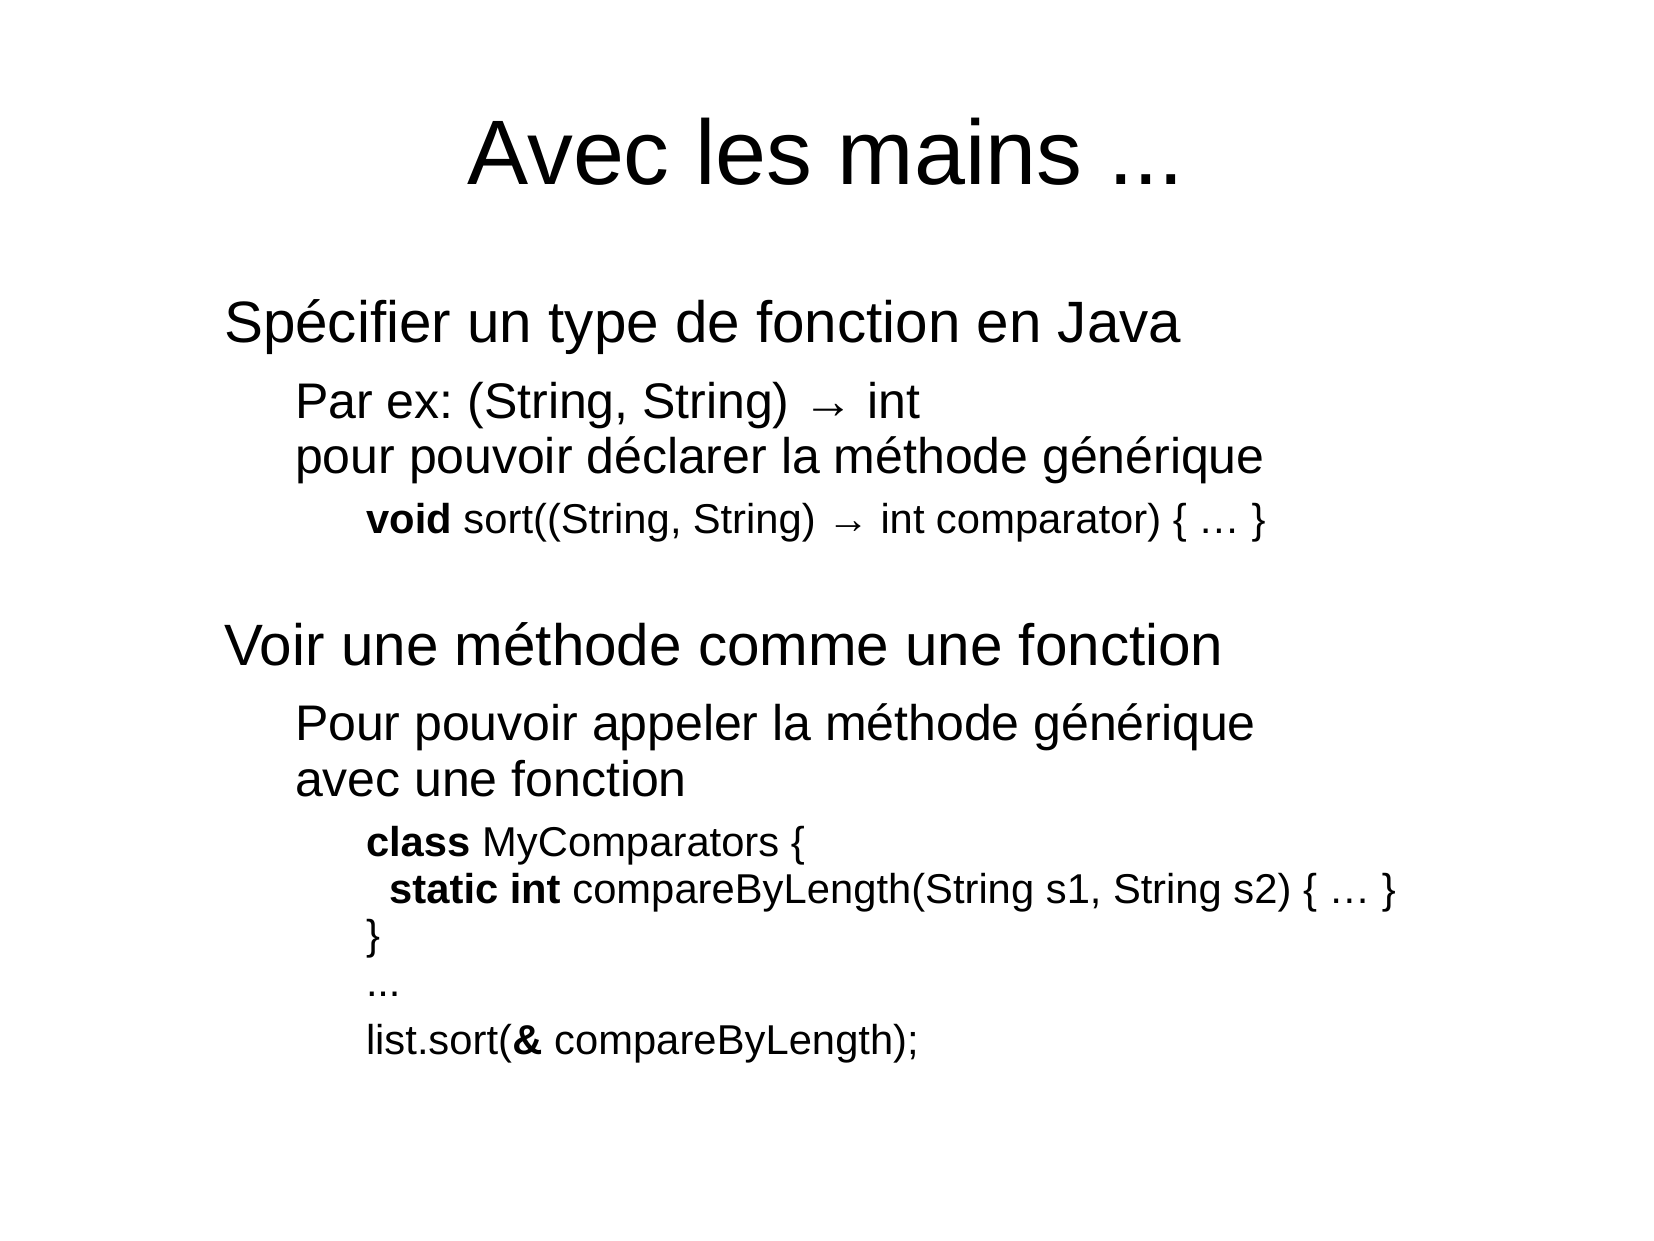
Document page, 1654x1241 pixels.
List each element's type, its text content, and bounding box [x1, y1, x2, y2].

list Spécifier un type de fonction en Java Par ex: (String, String) → int pour pouvoir déclarer la méthode générique void sort((String, String) → int comparator) { … } Voir une méthode comme une fonction Pour pouvoir appeler la méthode générique avec une fonction class MyComparators { static int compareByLength(String s1, String s2) { … } } ... list.sort(& compareByLength); [82, 290, 1571, 1126]
title Avec les mains ... [82, 49, 1571, 257]
